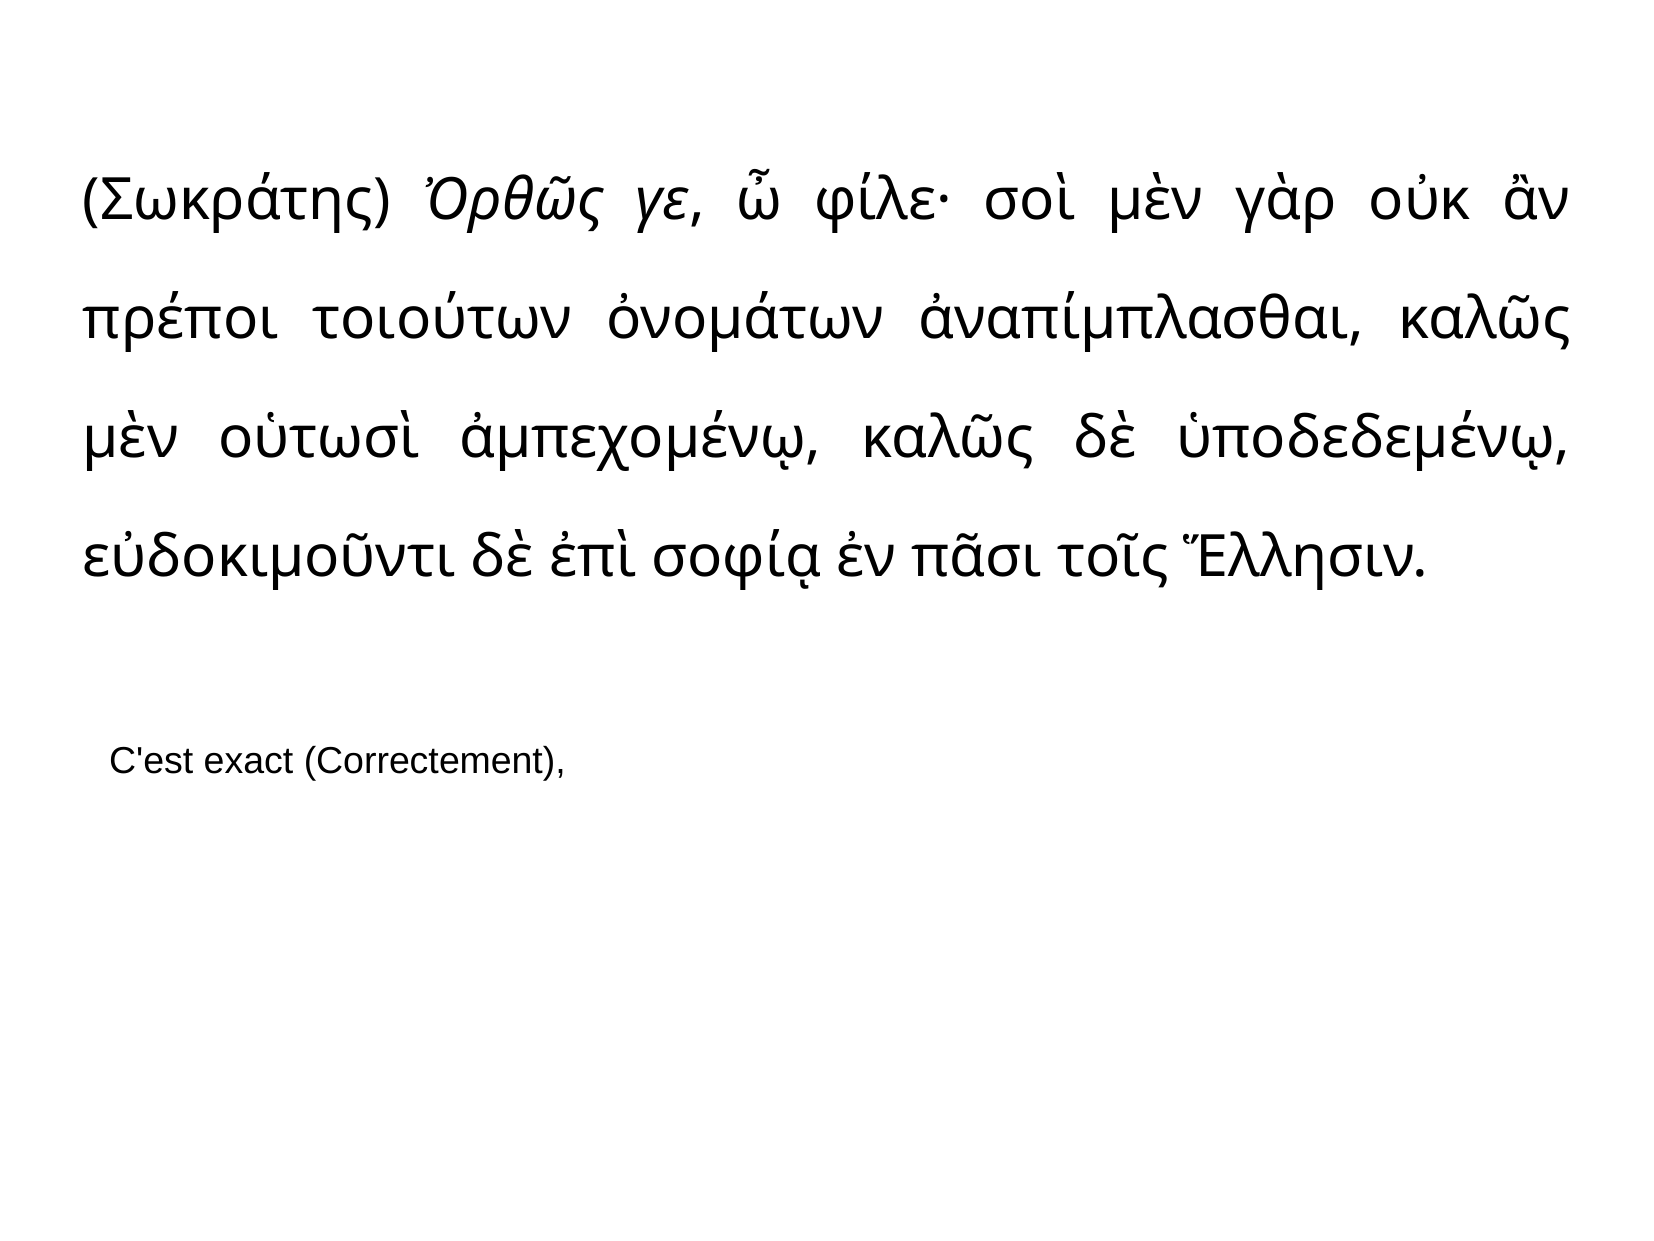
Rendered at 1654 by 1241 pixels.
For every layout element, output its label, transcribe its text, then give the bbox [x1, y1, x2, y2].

text_box C'est exact (Correctement), [94, 732, 1489, 790]
list (Σωκράτης) Ὀρθῶς γε, ὦ φίλε· σοὶ μὲν γὰρ οὐκ ἂν πρέποι τοιούτων ὀνομάτων ἀναπίμπλασθαι, καλῶς μὲν οὑτωσὶ ἀμπεχομένῳ, καλῶς δὲ ὑποδεδεμένῳ, εὐδοκιμοῦντι δὲ ἐπὶ σοφίᾳ ἐν πᾶσι τοῖς Ἕλλησιν. [82, 118, 1571, 1109]
